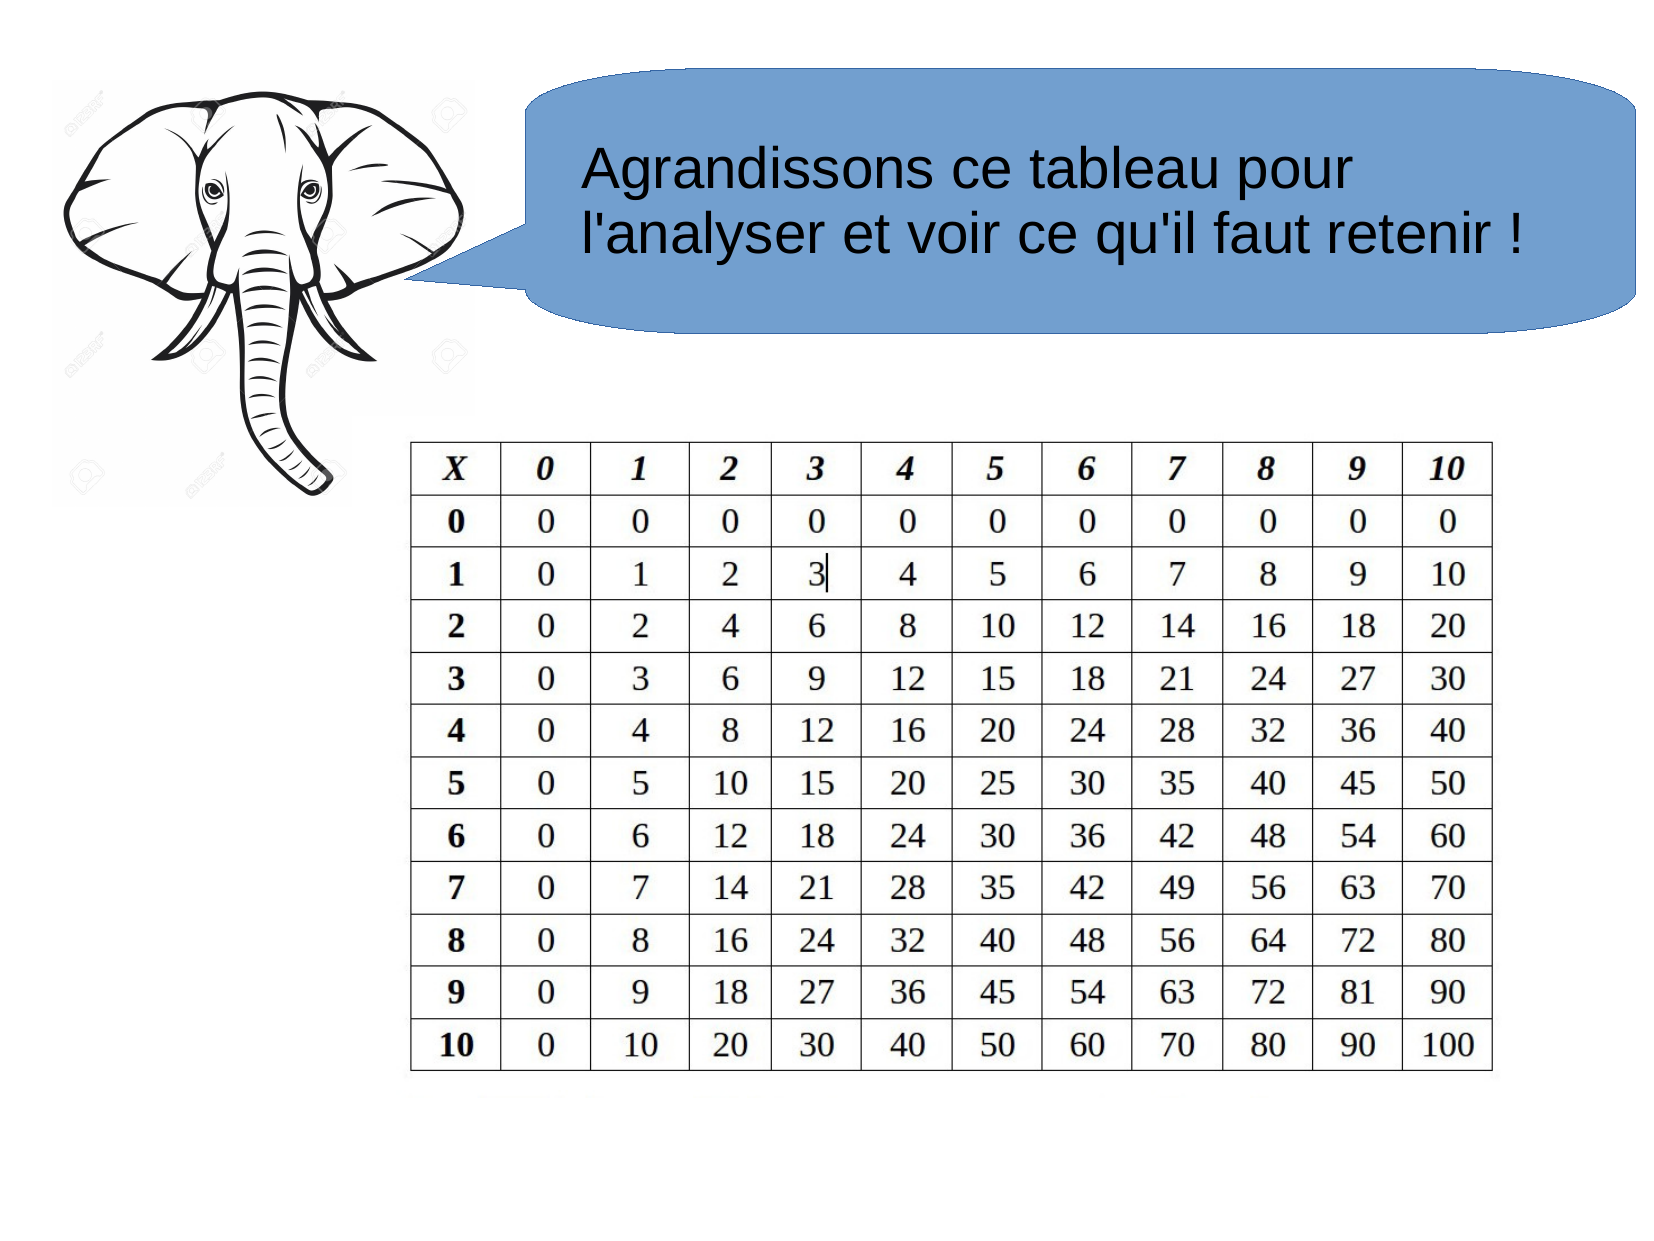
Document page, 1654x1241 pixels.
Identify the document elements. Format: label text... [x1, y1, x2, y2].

text_box Agrandissons ce tableau pour l'analyser et voir ce qu'il faut retenir ! [404, 68, 1636, 334]
picture [52, 80, 1558, 1099]
